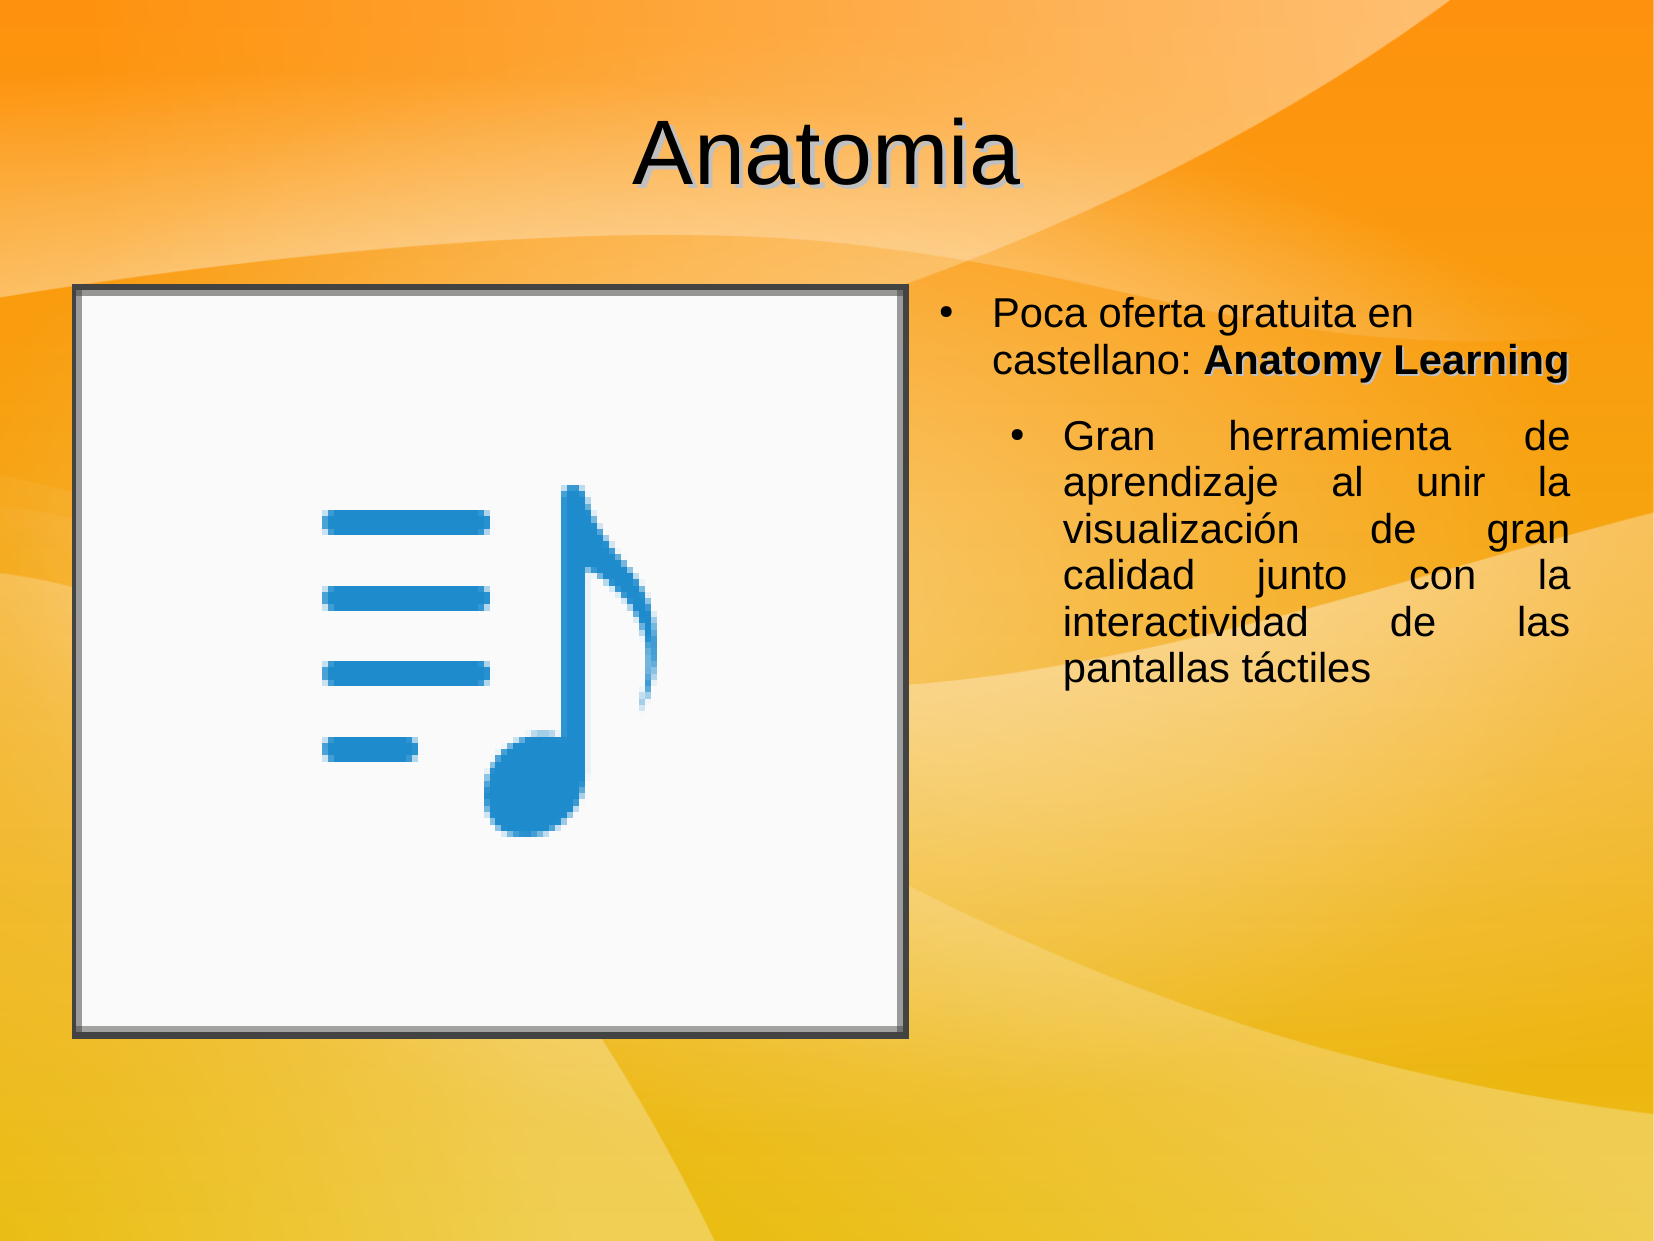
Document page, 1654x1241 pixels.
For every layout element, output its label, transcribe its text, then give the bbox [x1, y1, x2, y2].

list Poca oferta gratuita en castellano: Anatomy Learning Gran herramienta de aprendizaje al unir la visualización de gran calidad junto con la interactividad de las pantallas táctiles [921, 290, 1571, 1109]
text_box [70, 283, 910, 1040]
picture [0, 0, 1654, 1241]
title Anatomia [82, 49, 1571, 257]
